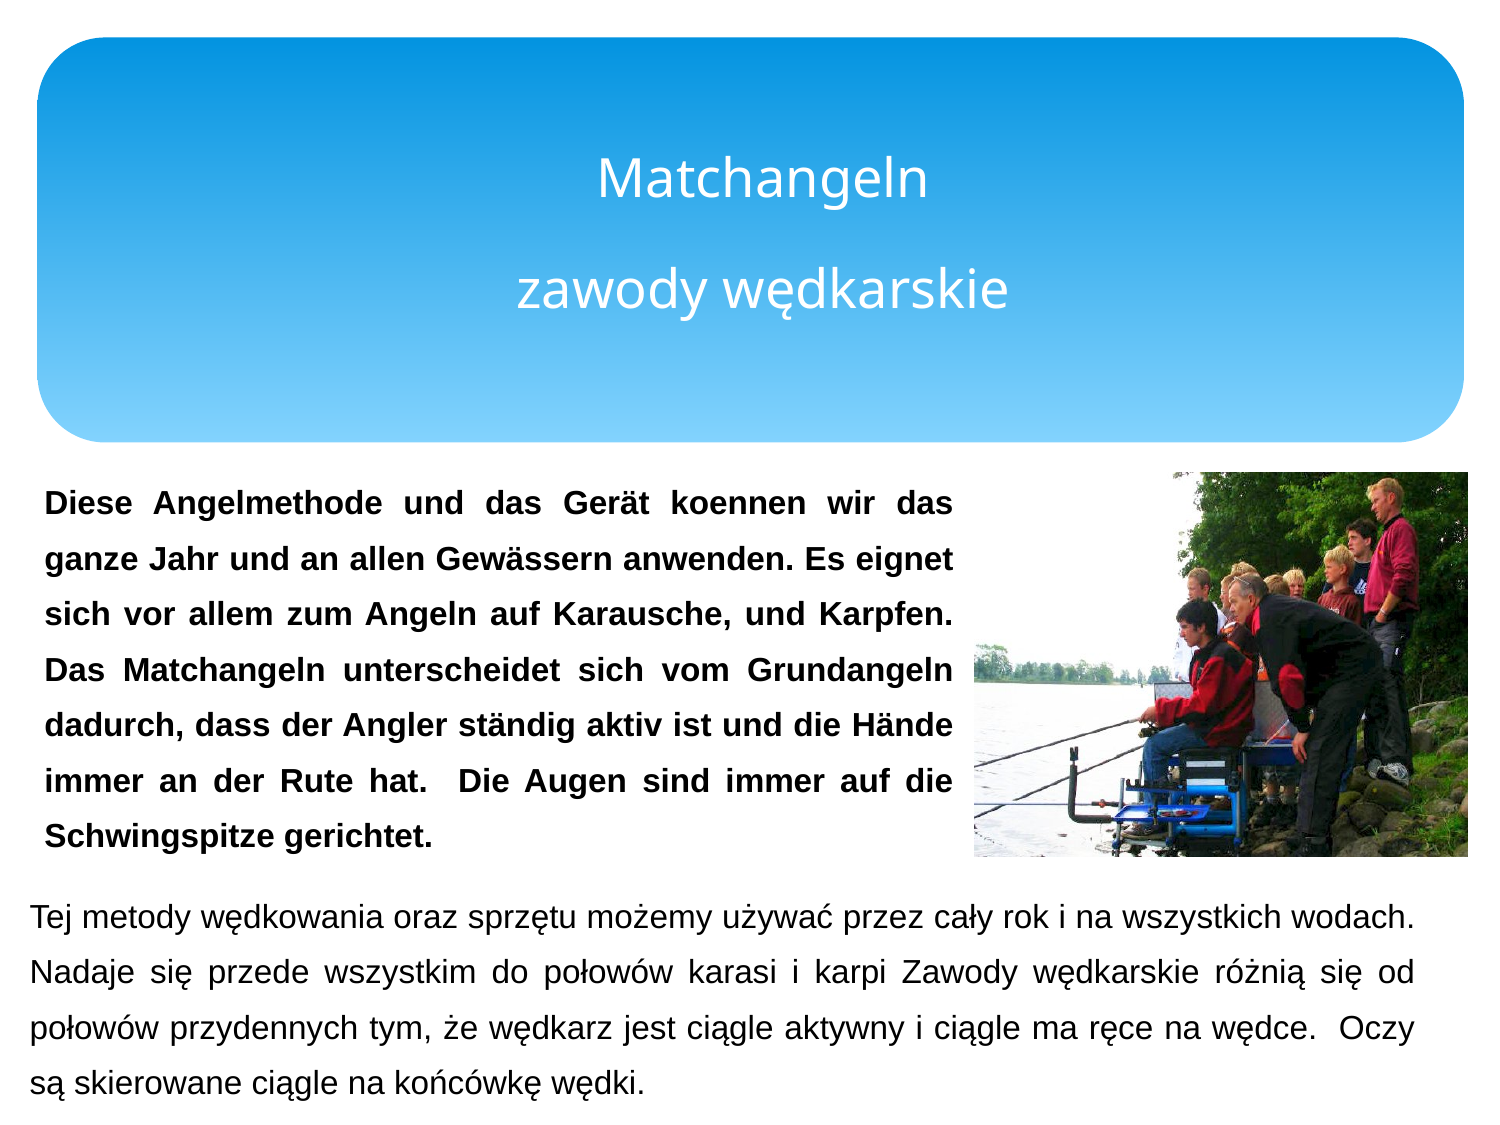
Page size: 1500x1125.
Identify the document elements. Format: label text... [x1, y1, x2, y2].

text_box Diese Angelmethode und das Gerät koennen wir das ganze Jahr und an allen Gewässern anwenden. Es eignet sich vor allem zum Angeln auf Karausche, und Karpfen. Das Matchangeln unterscheidet sich vom Grundangeln dadurch, dass der Angler ständig aktiv ist und die Hände immer an der Rute hat. Die Augen sind immer auf die Schwingspitze gerichtet. [29, 458, 975, 857]
subtitle Tej metody wędkowania oraz sprzętu możemy używać przez cały rok i na wszystkich wodach. Nadaje się przede wszystkim do połowów karasi i karpi Zawody wędkarskie różnią się od połowów przydennych tym, że wędkarz jest ciągle aktywny i ciągle ma ręce na wędce. Oczy są skierowane ciągle na końcówkę wędki. [29, 857, 1418, 1125]
title Matchangeln zawody wędkarskie [88, 118, 1439, 309]
picture [974, 472, 1468, 857]
